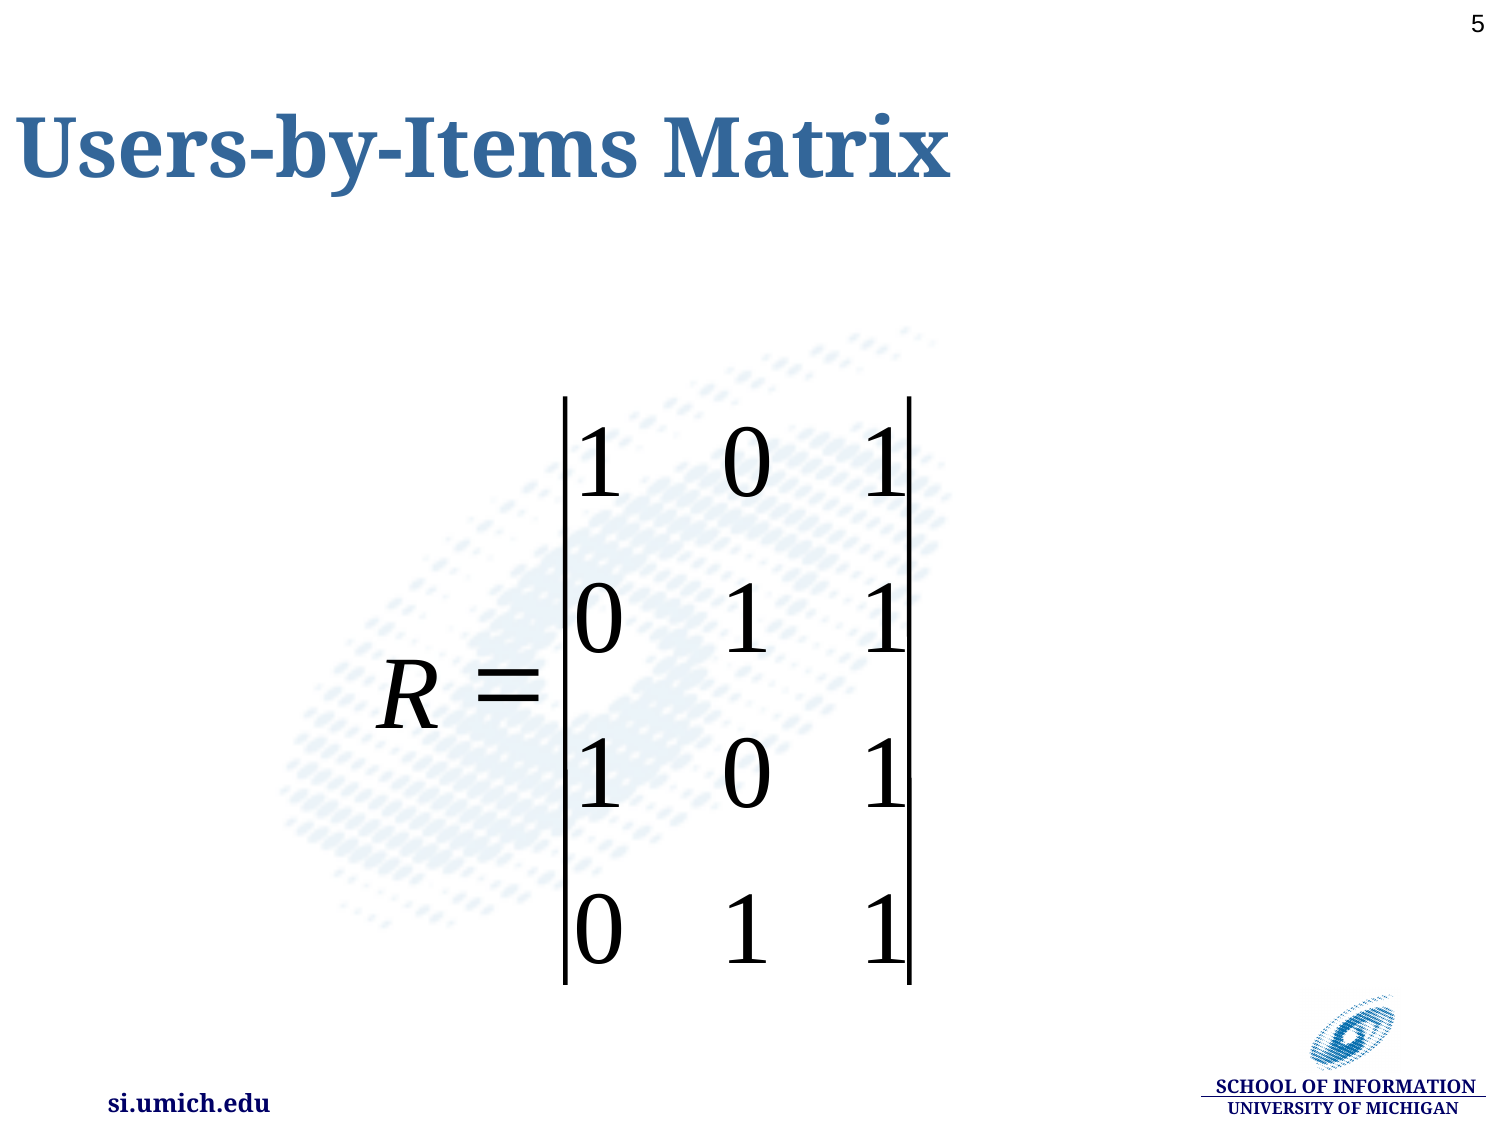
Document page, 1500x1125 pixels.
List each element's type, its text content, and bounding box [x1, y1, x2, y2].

text_box 0 [574, 547, 627, 673]
picture [200, 270, 1000, 953]
text_box 1 [573, 703, 626, 829]
text_box R [400, 664, 427, 693]
text_box R [376, 624, 441, 750]
picture [1299, 987, 1401, 1073]
text_box <number> [1337, 0, 1500, 51]
text_box 0 [721, 392, 775, 518]
title Users-by-Items Matrix [0, 49, 1276, 238]
text_box  [467, 612, 551, 738]
text_box 1 [859, 859, 913, 985]
text_box 1 [720, 547, 774, 673]
text_box 1 [859, 547, 913, 673]
text_box 0 [574, 859, 627, 985]
text_box 1 [859, 392, 913, 518]
text_box 1 [573, 392, 626, 518]
text_box 1 [859, 703, 913, 829]
text_box 1 [720, 859, 774, 985]
text_box 0 [721, 703, 775, 829]
